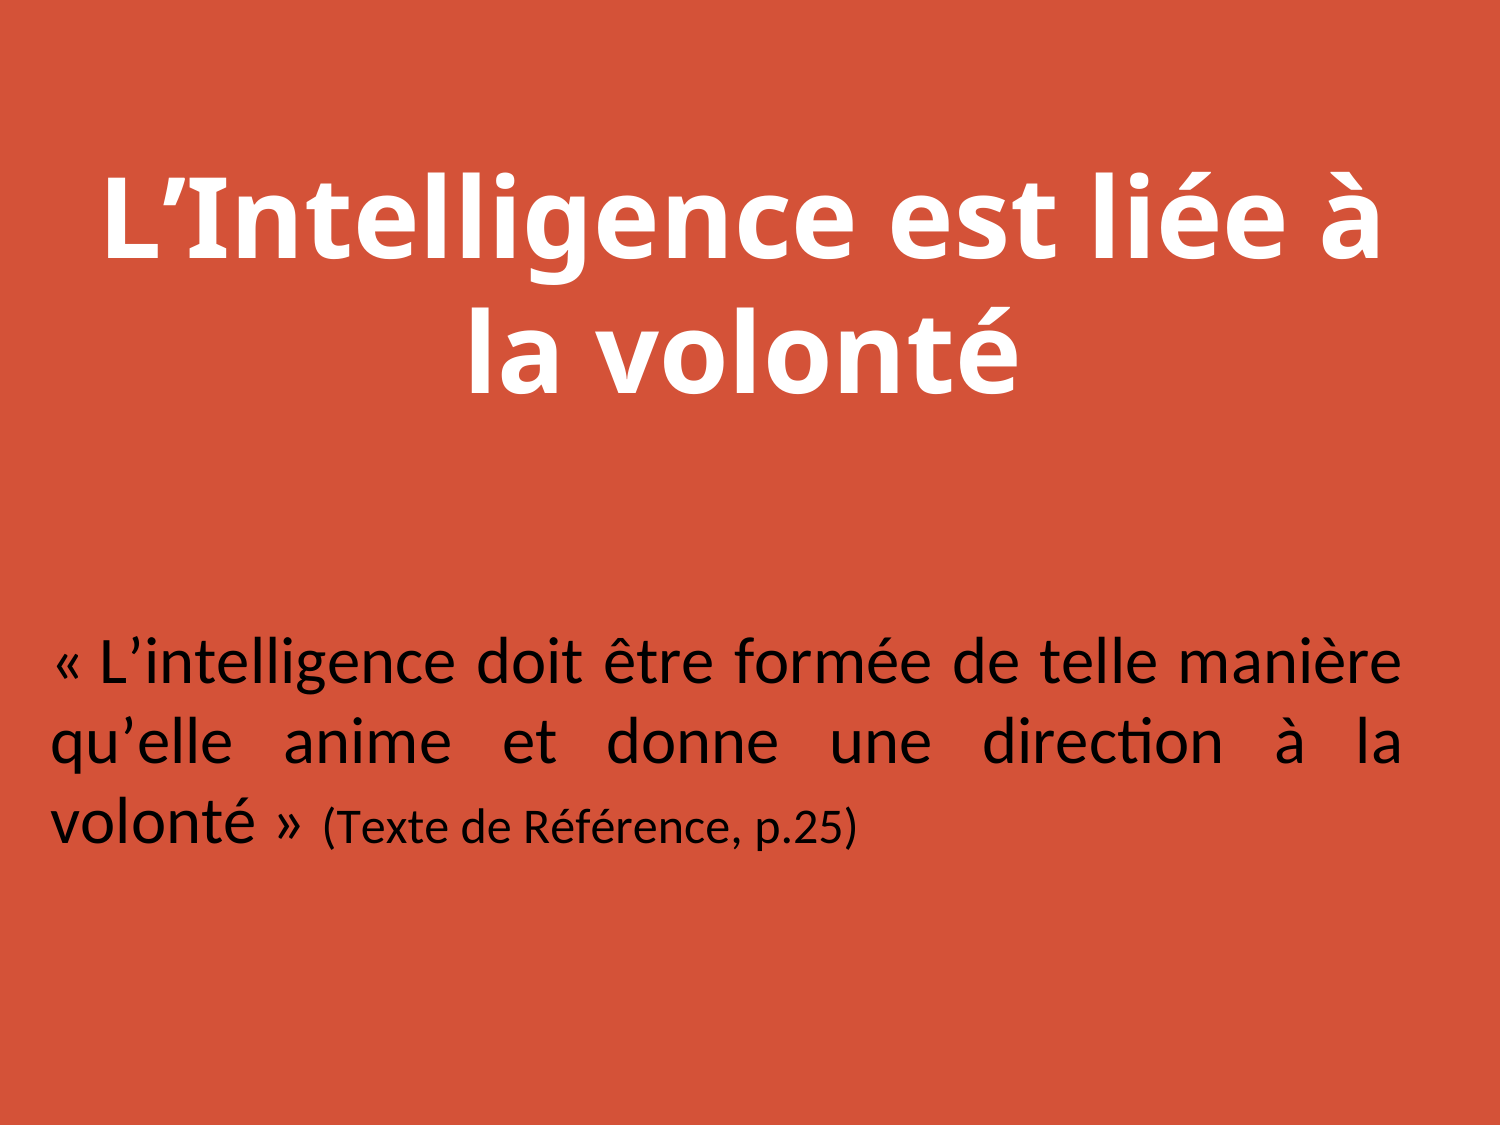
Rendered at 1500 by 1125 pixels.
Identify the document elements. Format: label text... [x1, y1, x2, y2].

title L’Intelligence est liée à la volonté [67, 137, 1418, 426]
text_box « L’intelligence doit être formée de telle manière qu’elle anime et donne une direction à la volonté » (Texte de Référence, p.25) [35, 609, 1419, 865]
